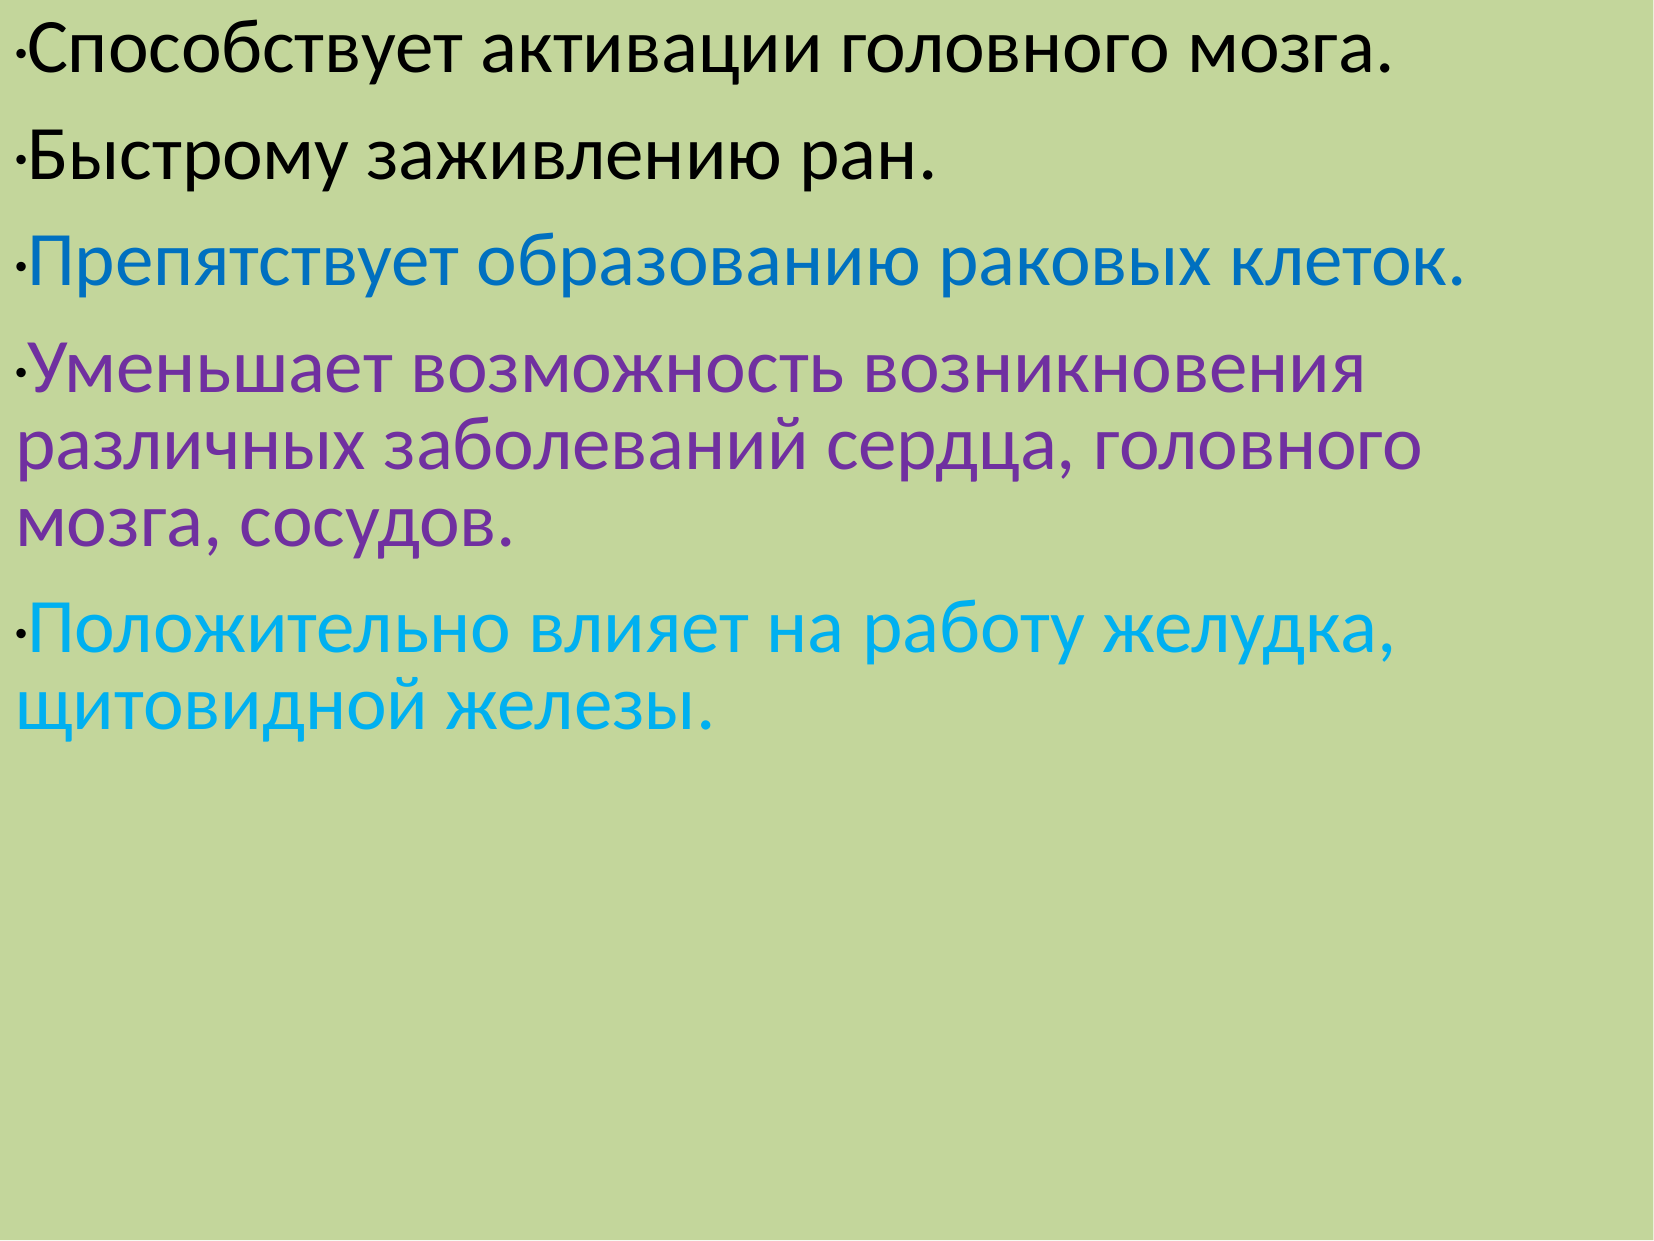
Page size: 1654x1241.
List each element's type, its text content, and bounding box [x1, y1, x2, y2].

list Способствует активации головного мозга. Быстрому заживлению ран. Препятствует образованию раковых клеток. Уменьшает возможность возникновения различных заболеваний сердца, головного мозга, сосудов. Положительно влияет на работу желудка, щитовидной железы. [0, 0, 1654, 1241]
